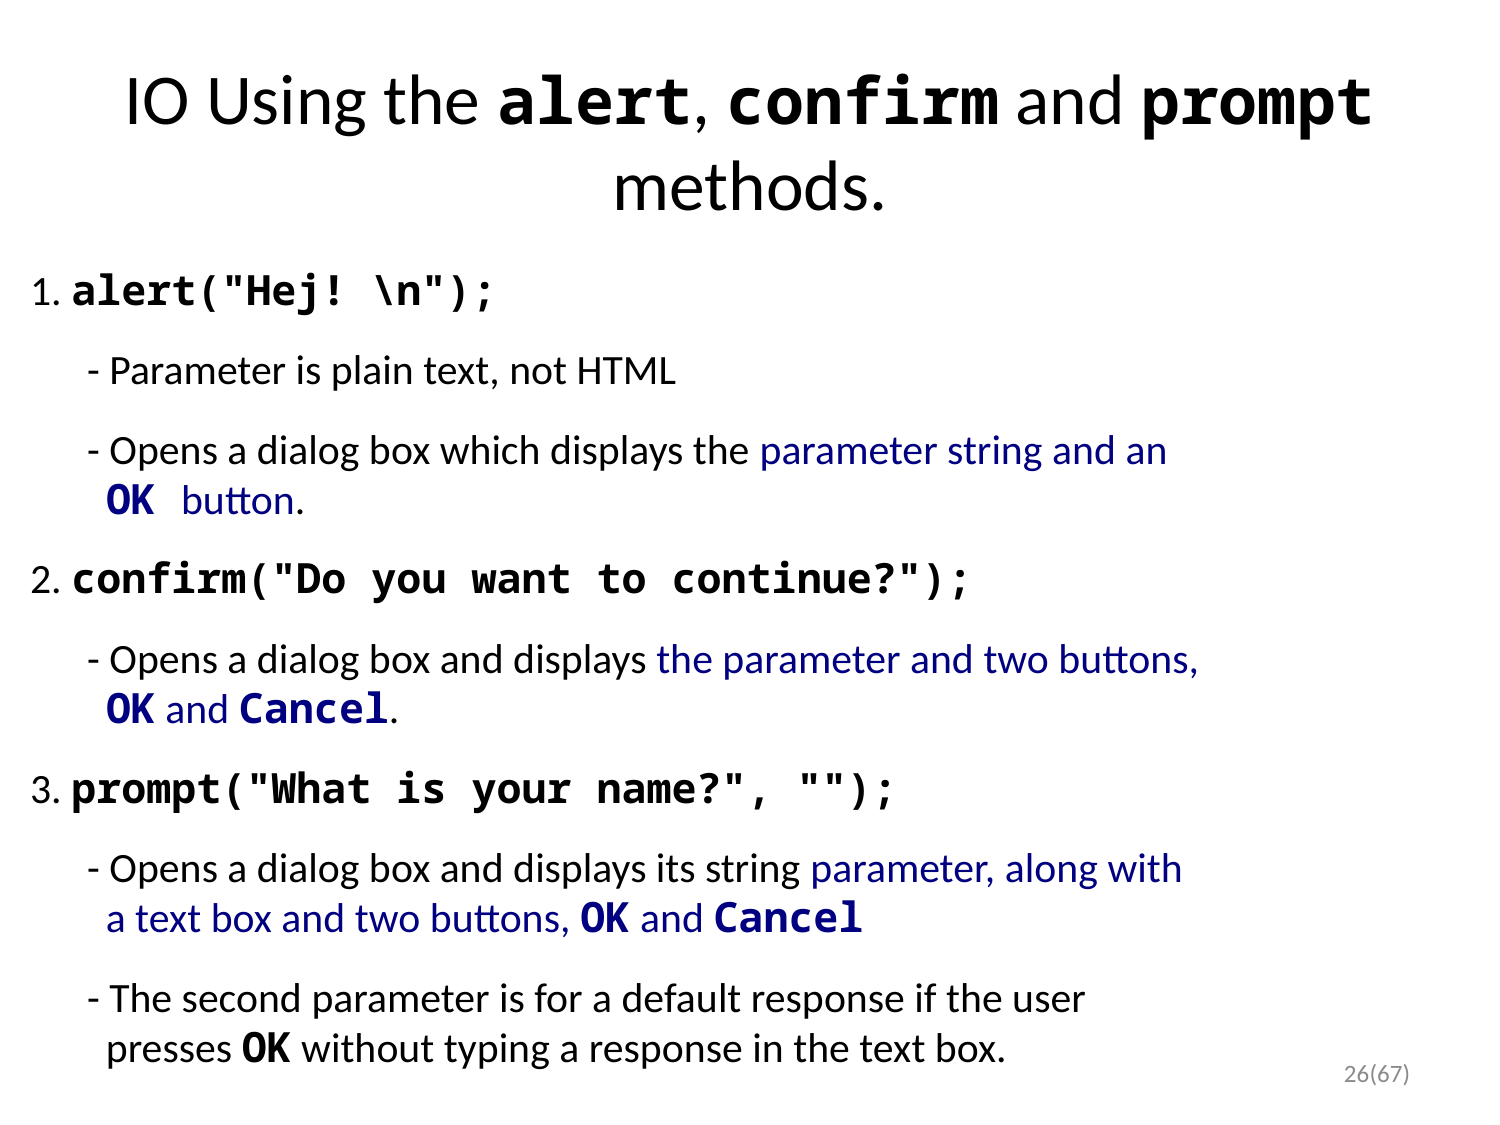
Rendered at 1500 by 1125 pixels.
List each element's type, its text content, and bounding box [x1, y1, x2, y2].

title IO Using the alert, confirm and prompt methods. [75, 45, 1425, 233]
list 1. alert("Hej! \n"); - Parameter is plain text, not HTML - Opens a dialog box which displays the parameter string and an OK button. 2. confirm("Do you want to continue?"); - Opens a dialog box and displays the parameter and two buttons, OK and Cancel. 3. prompt("What is your name?", ""); - Opens a dialog box and displays its string parameter, along with a text box and two buttons, OK and Cancel - The second parameter is for a default response if the user presses OK without typing a response in the text box. [30, 263, 1486, 1096]
